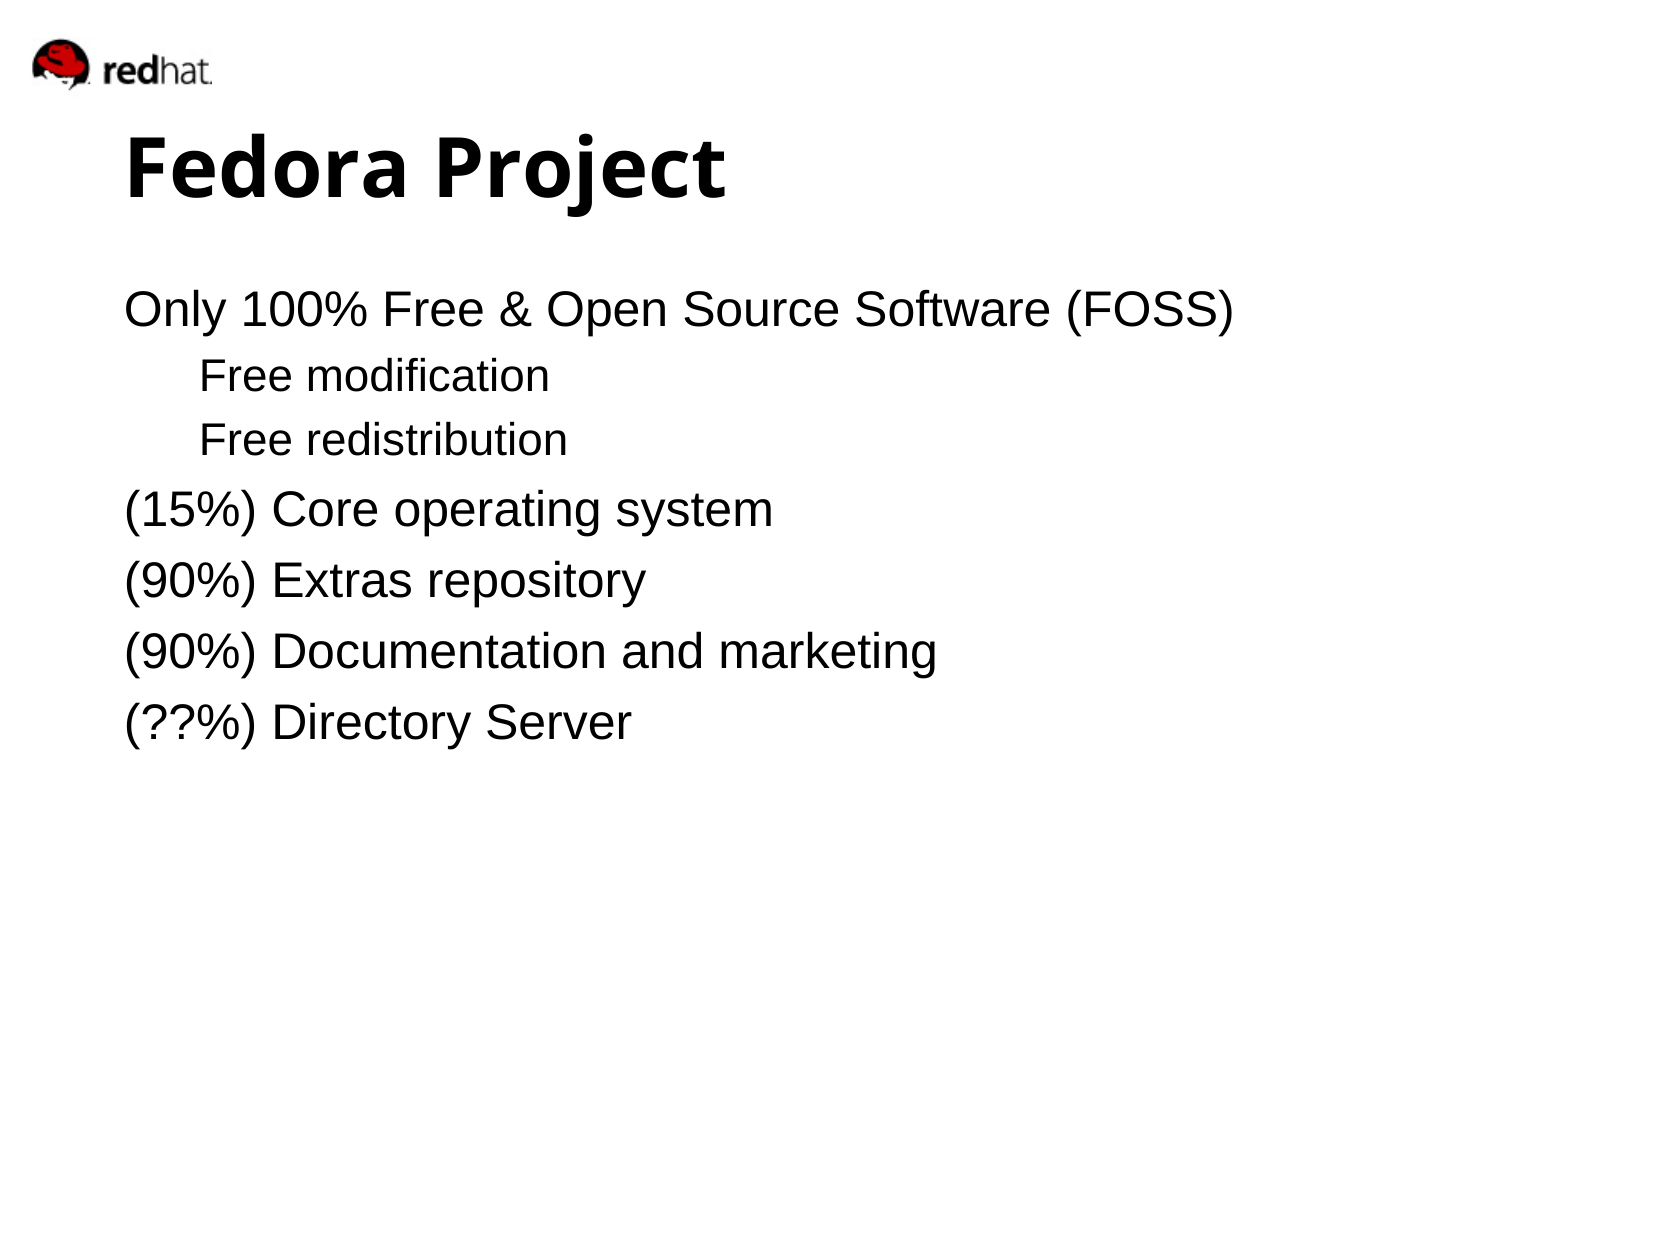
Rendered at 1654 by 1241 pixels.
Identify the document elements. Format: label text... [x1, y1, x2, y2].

list Only 100% Free & Open Source Software (FOSS) Free modification Free redistribution (15%) Core operating system (90%) Extras repository (90%) Documentation and marketing (??%) Directory Server [123, 281, 1529, 1149]
picture [31, 37, 212, 98]
title Fedora Project [123, 110, 1529, 221]
